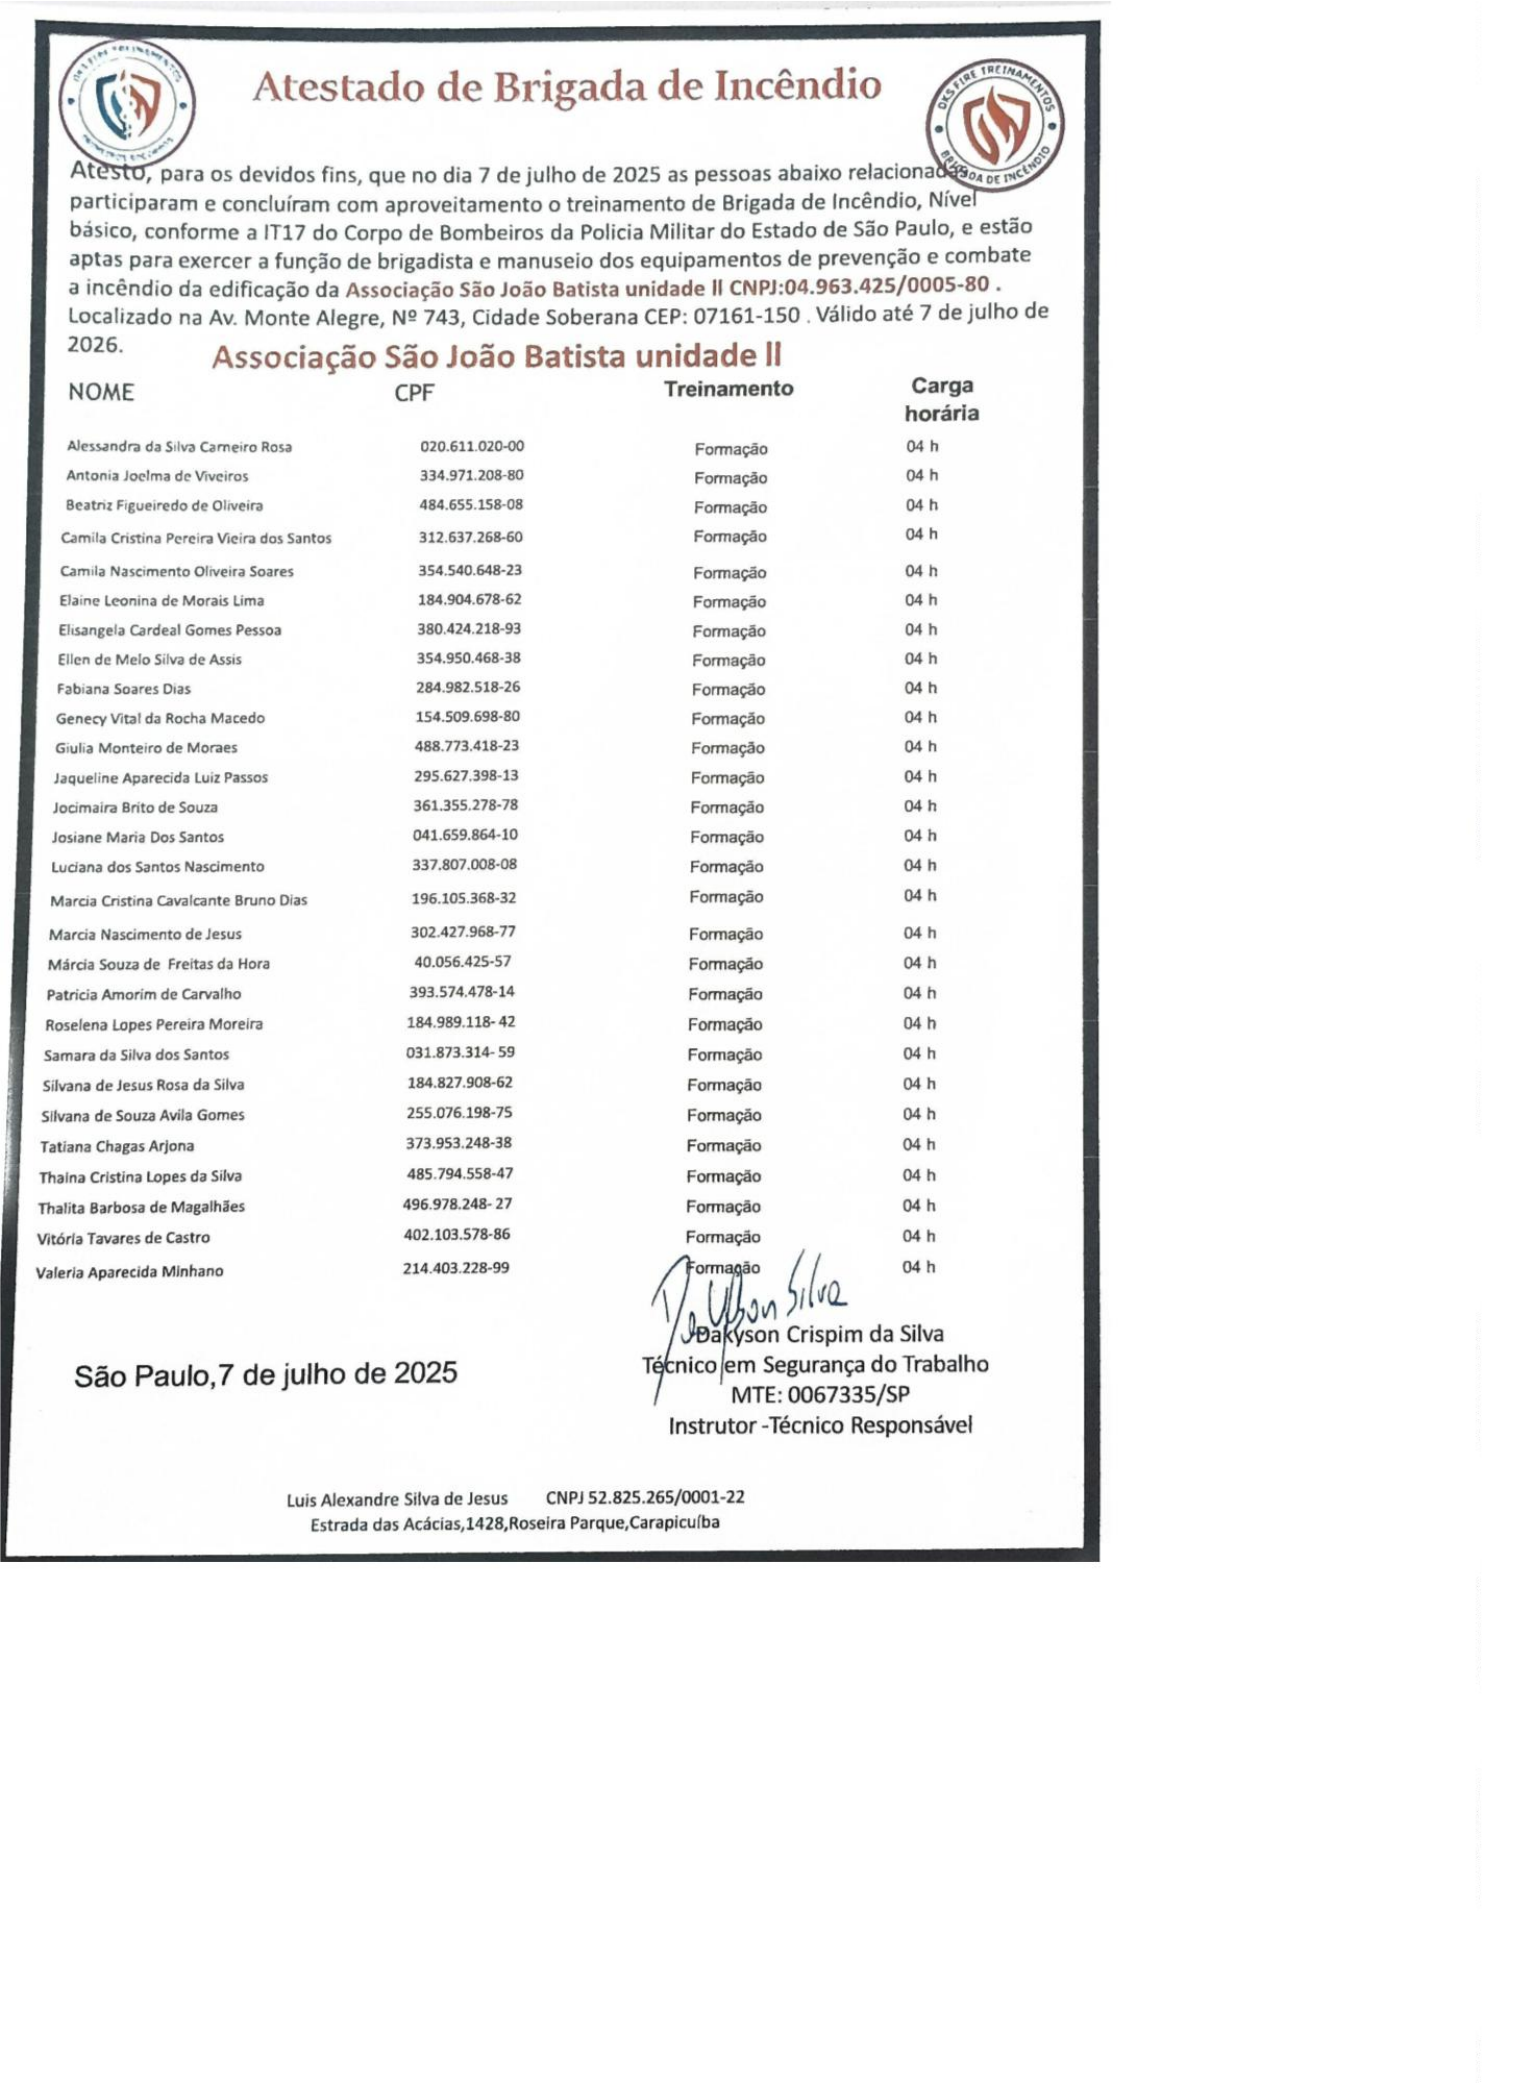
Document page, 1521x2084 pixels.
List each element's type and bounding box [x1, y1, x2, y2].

text_box [0, 1, 1482, 2083]
